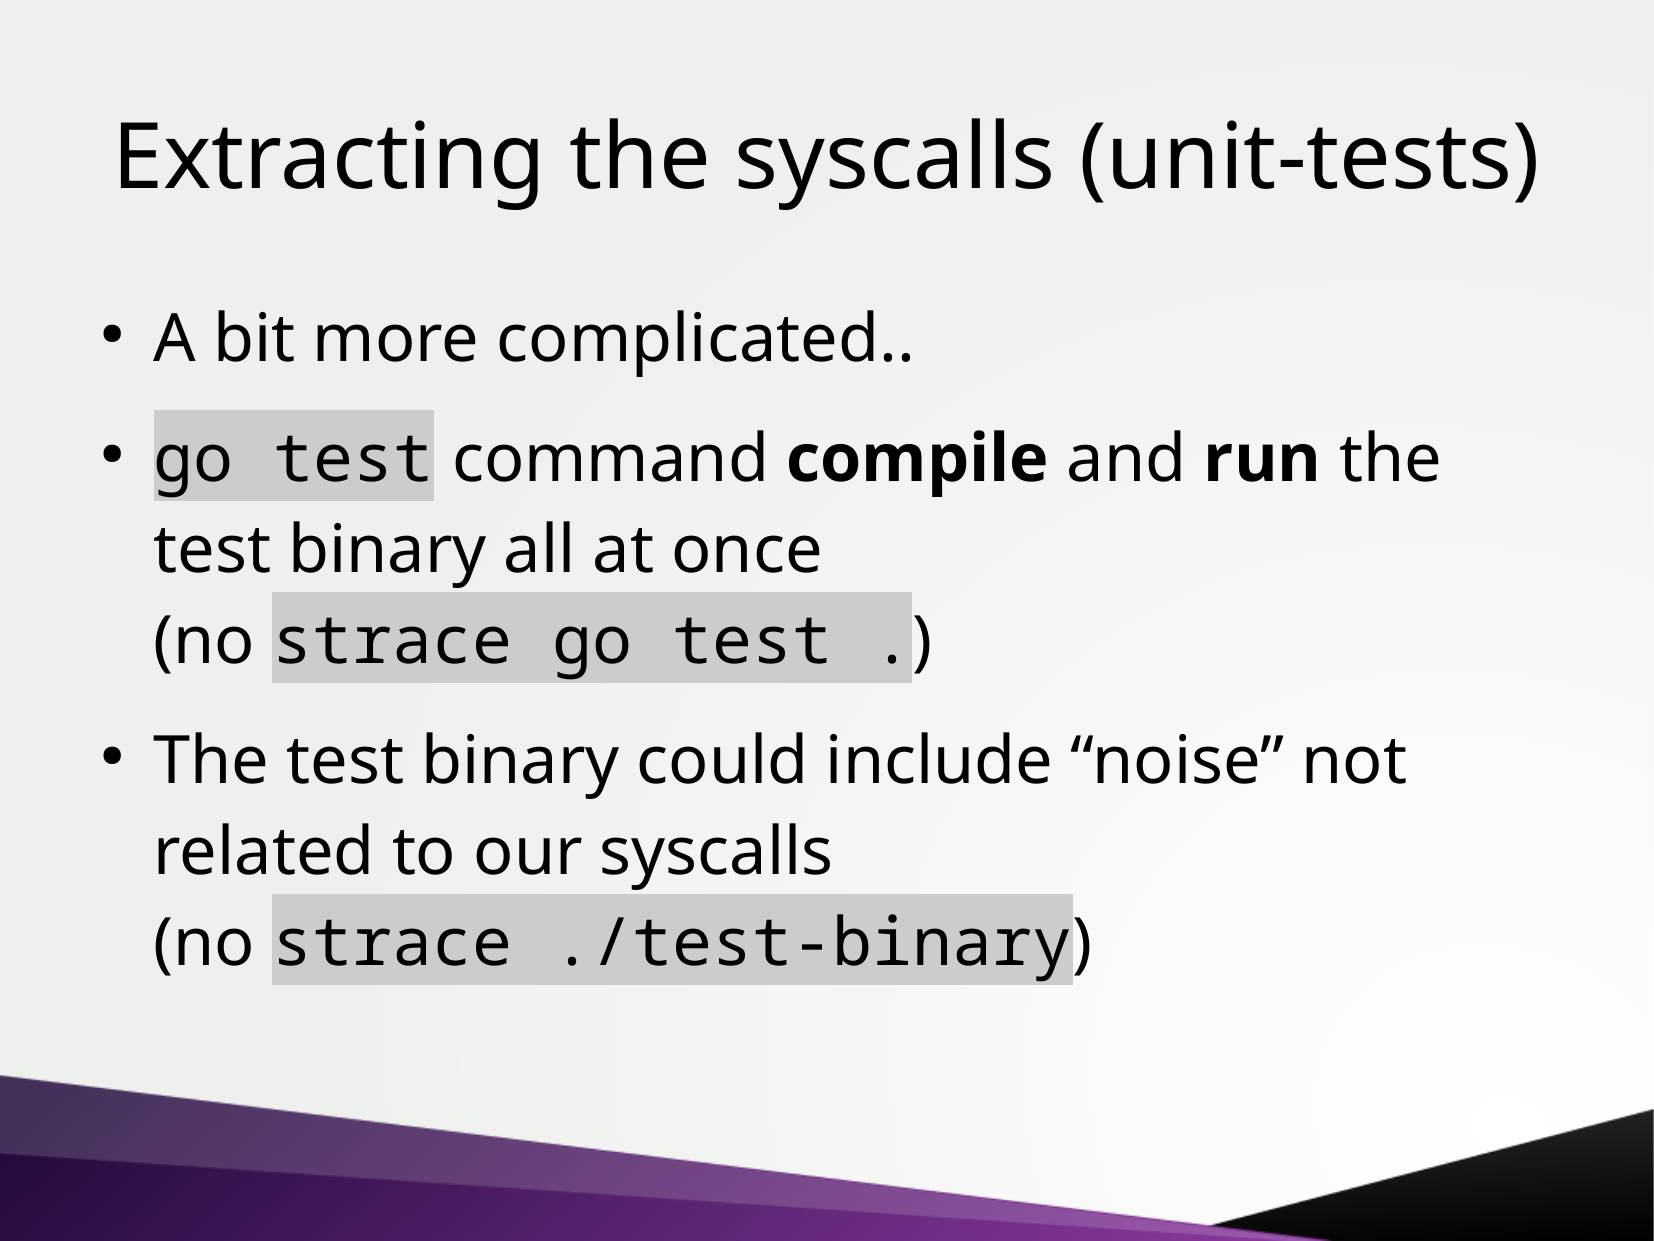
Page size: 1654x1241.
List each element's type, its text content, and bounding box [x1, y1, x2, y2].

title Extracting the syscalls (unit-tests) [82, 49, 1571, 257]
list A bit more complicated.. go test command compile and run the test binary all at once (no strace go test .) The test binary could include “noise” not related to our syscalls (no strace ./test-binary) [82, 290, 1571, 1010]
picture [0, 0, 1654, 1241]
